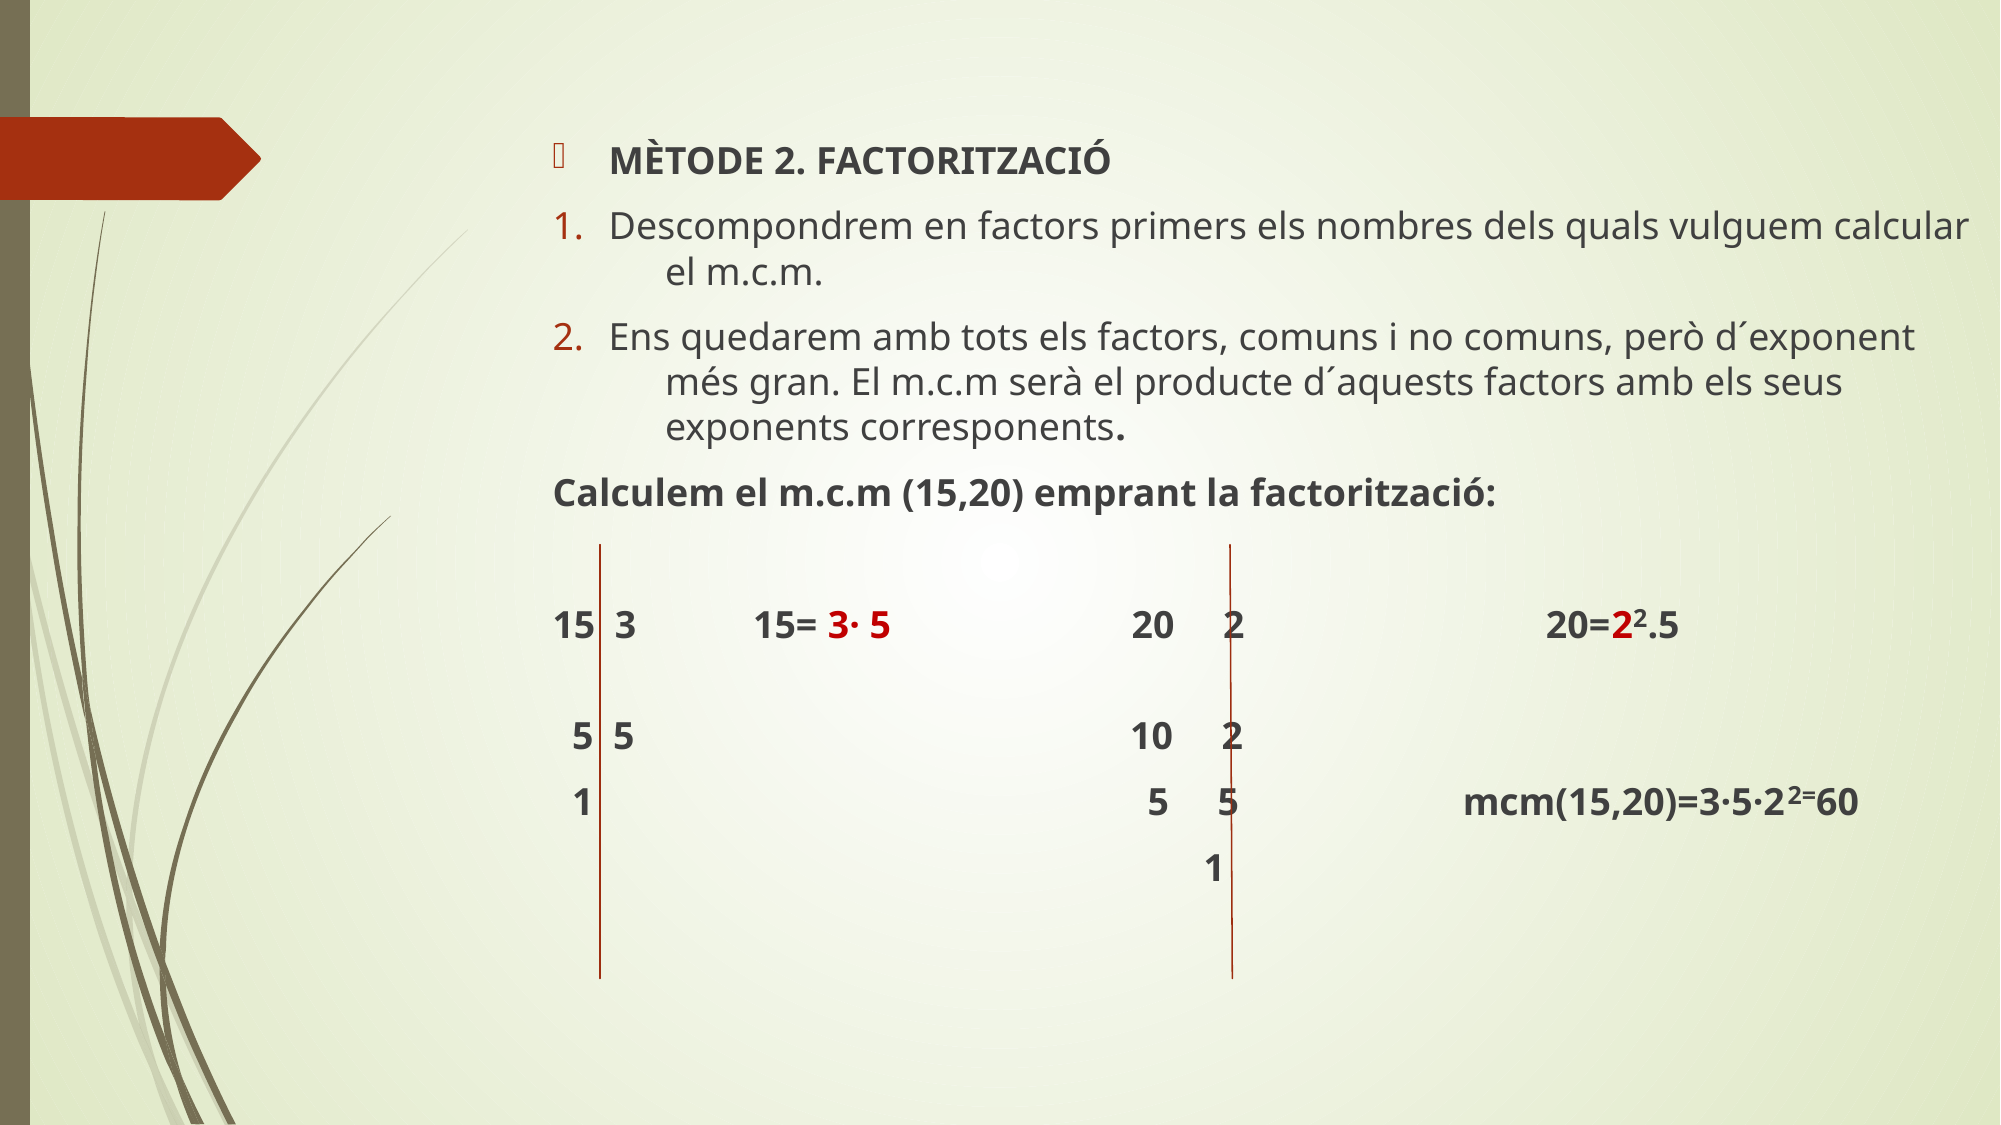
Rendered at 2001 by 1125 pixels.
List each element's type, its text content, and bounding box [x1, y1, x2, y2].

list MÈTODE 2. FACTORITZACIÓ Descompondrem en factors primers els nombres dels quals vulguem calcular el m.c.m. Ens quedarem amb tots els factors, comuns i no comuns, però d´exponent més gran. El m.c.m serà el producte d´aquests factors amb els seus exponents corresponents. Calculem el m.c.m (15,20) emprant la factorització: 15 3 15= 3· 5 20 2 20=22.5 5 5 10 2 1 5 5 mcm(15,20)=3·5·22=60 1 [537, 129, 2000, 970]
